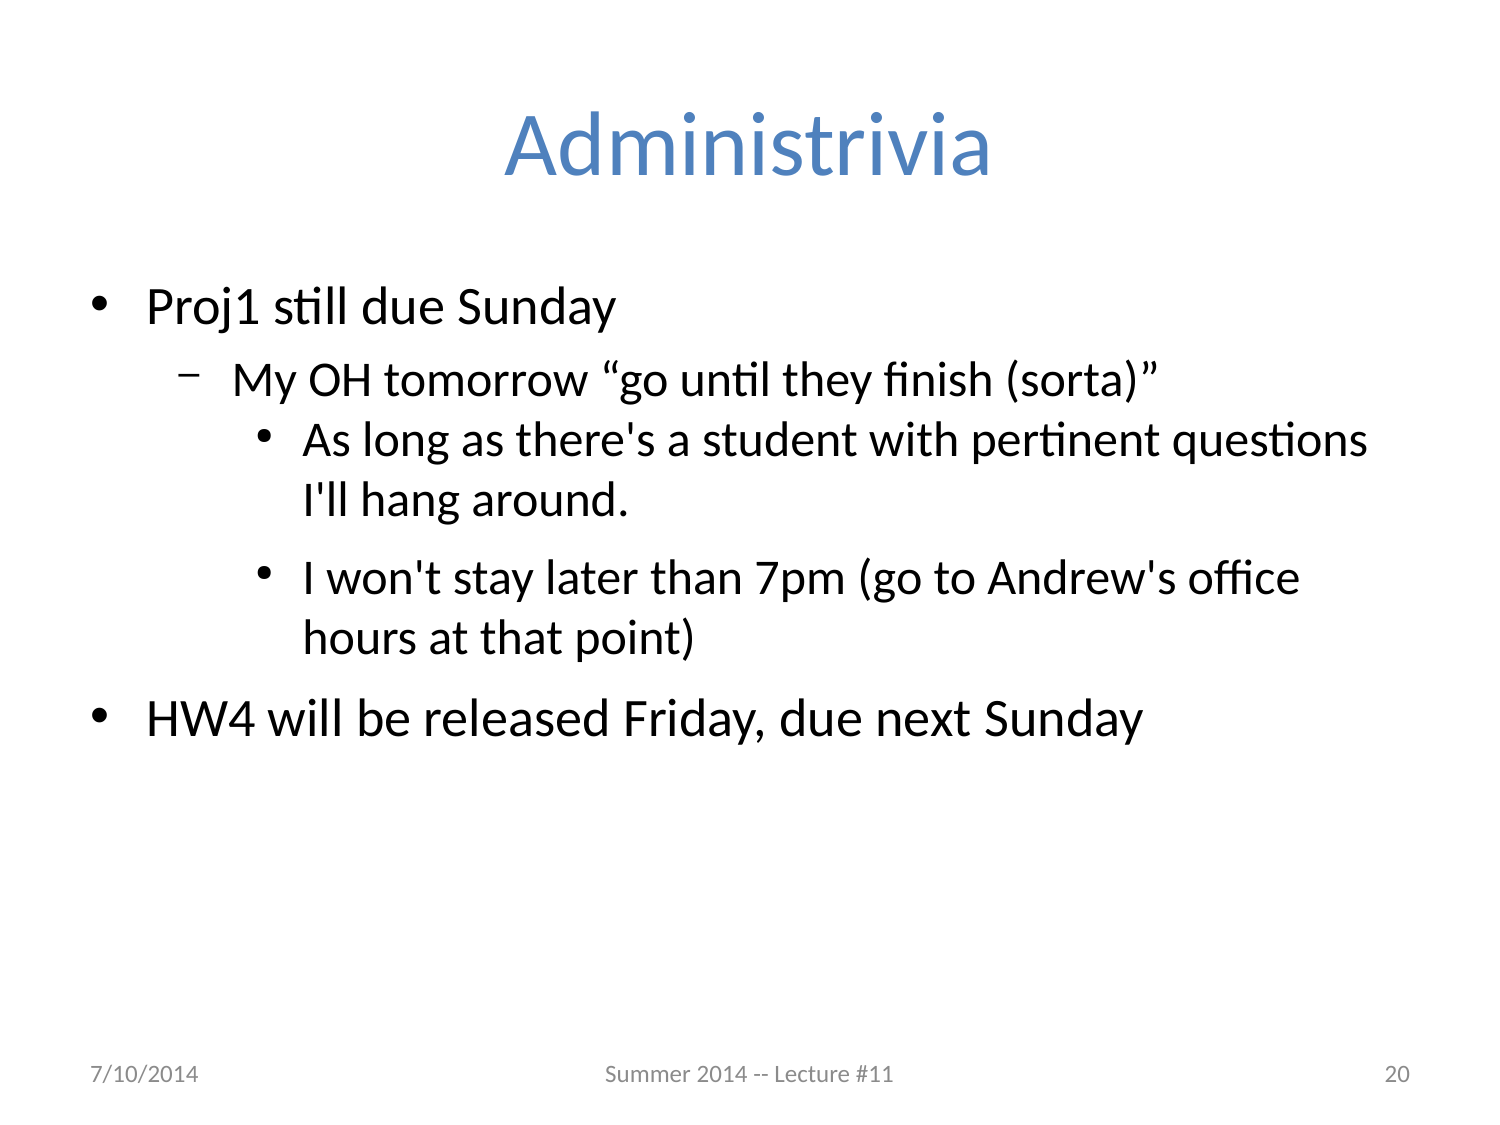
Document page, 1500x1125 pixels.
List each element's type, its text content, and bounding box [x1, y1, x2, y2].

slide_number 7/10/2014 [75, 1042, 425, 1103]
slide_number <number> [1074, 1042, 1425, 1103]
title Administrivia [75, 45, 1425, 233]
footer Summer 2014 -- Lecture #11 [512, 1042, 988, 1103]
list Proj1 still due Sunday My OH tomorrow “go until they finish (sorta)” As long as there's a student with pertinent questions I'll hang around. I won't stay later than 7pm (go to Andrew's office hours at that point) HW4 will be released Friday, due next Sunday [75, 262, 1425, 1073]
